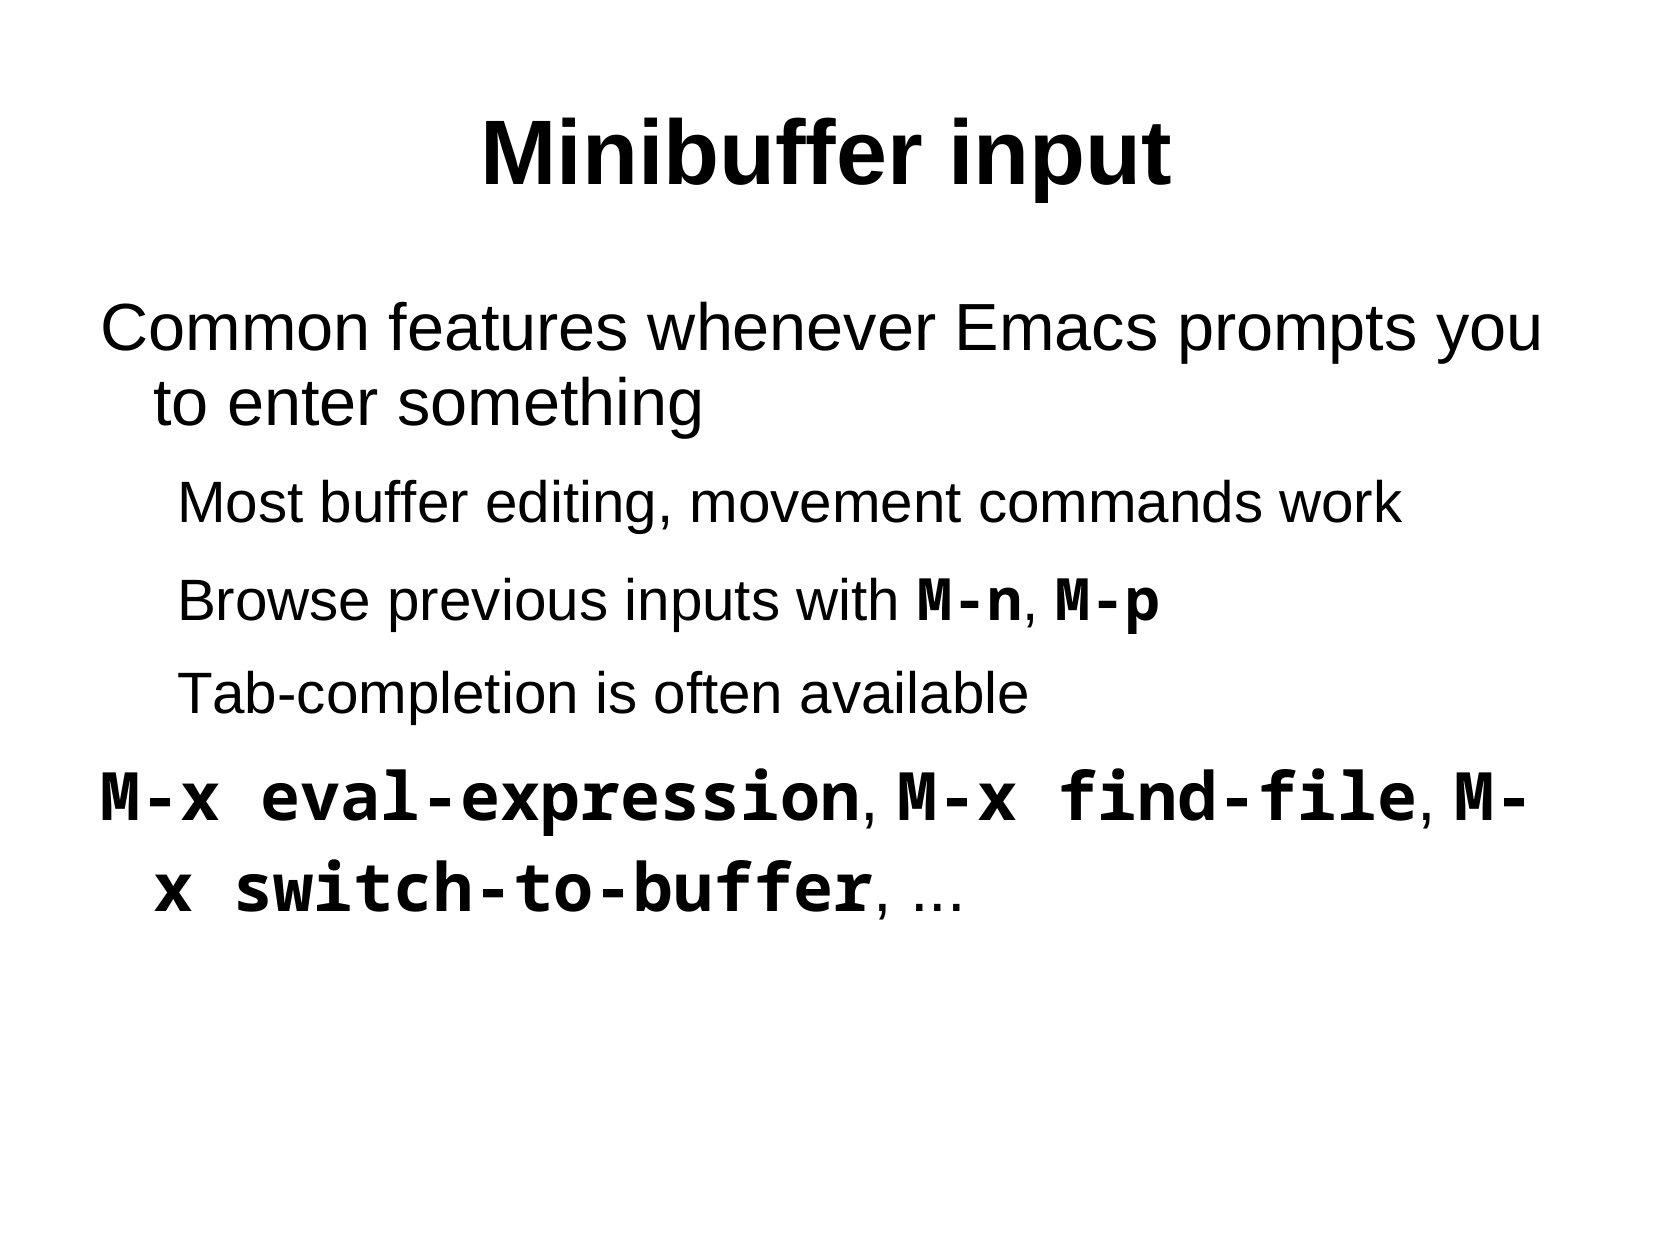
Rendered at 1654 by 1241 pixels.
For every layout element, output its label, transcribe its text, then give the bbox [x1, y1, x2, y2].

list Common features whenever Emacs prompts you to enter something Most buffer editing, movement commands work Browse previous inputs with M-n, M-p Tab-completion is often available M-x eval-expression, M-x find-file, M-x switch-to-buffer, ... [82, 290, 1571, 1094]
title Minibuffer input [82, 56, 1571, 250]
